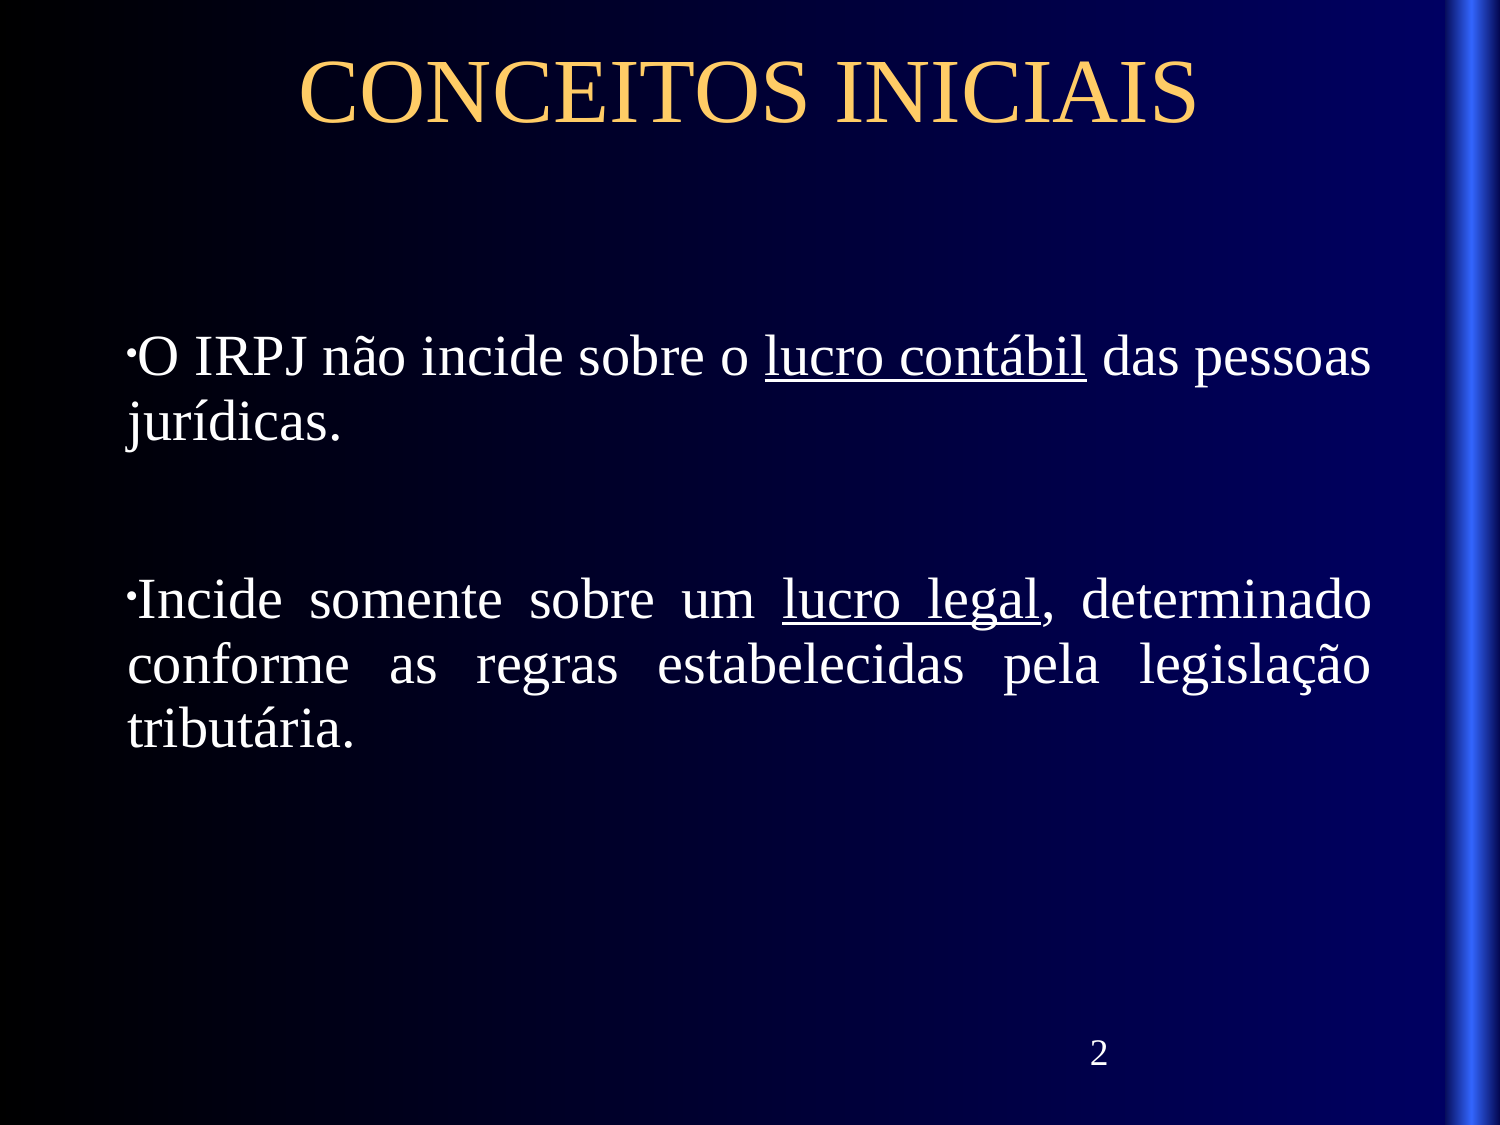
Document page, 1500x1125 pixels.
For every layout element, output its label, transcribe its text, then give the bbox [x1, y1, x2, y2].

text_box O IRPJ não incide sobre o lucro contábil das pessoas jurídicas. Incide somente sobre um lucro legal, determinado conforme as regras estabelecidas pela legislação tributária. [112, 316, 1388, 922]
title CONCEITOS INICIAIS [112, 23, 1388, 211]
